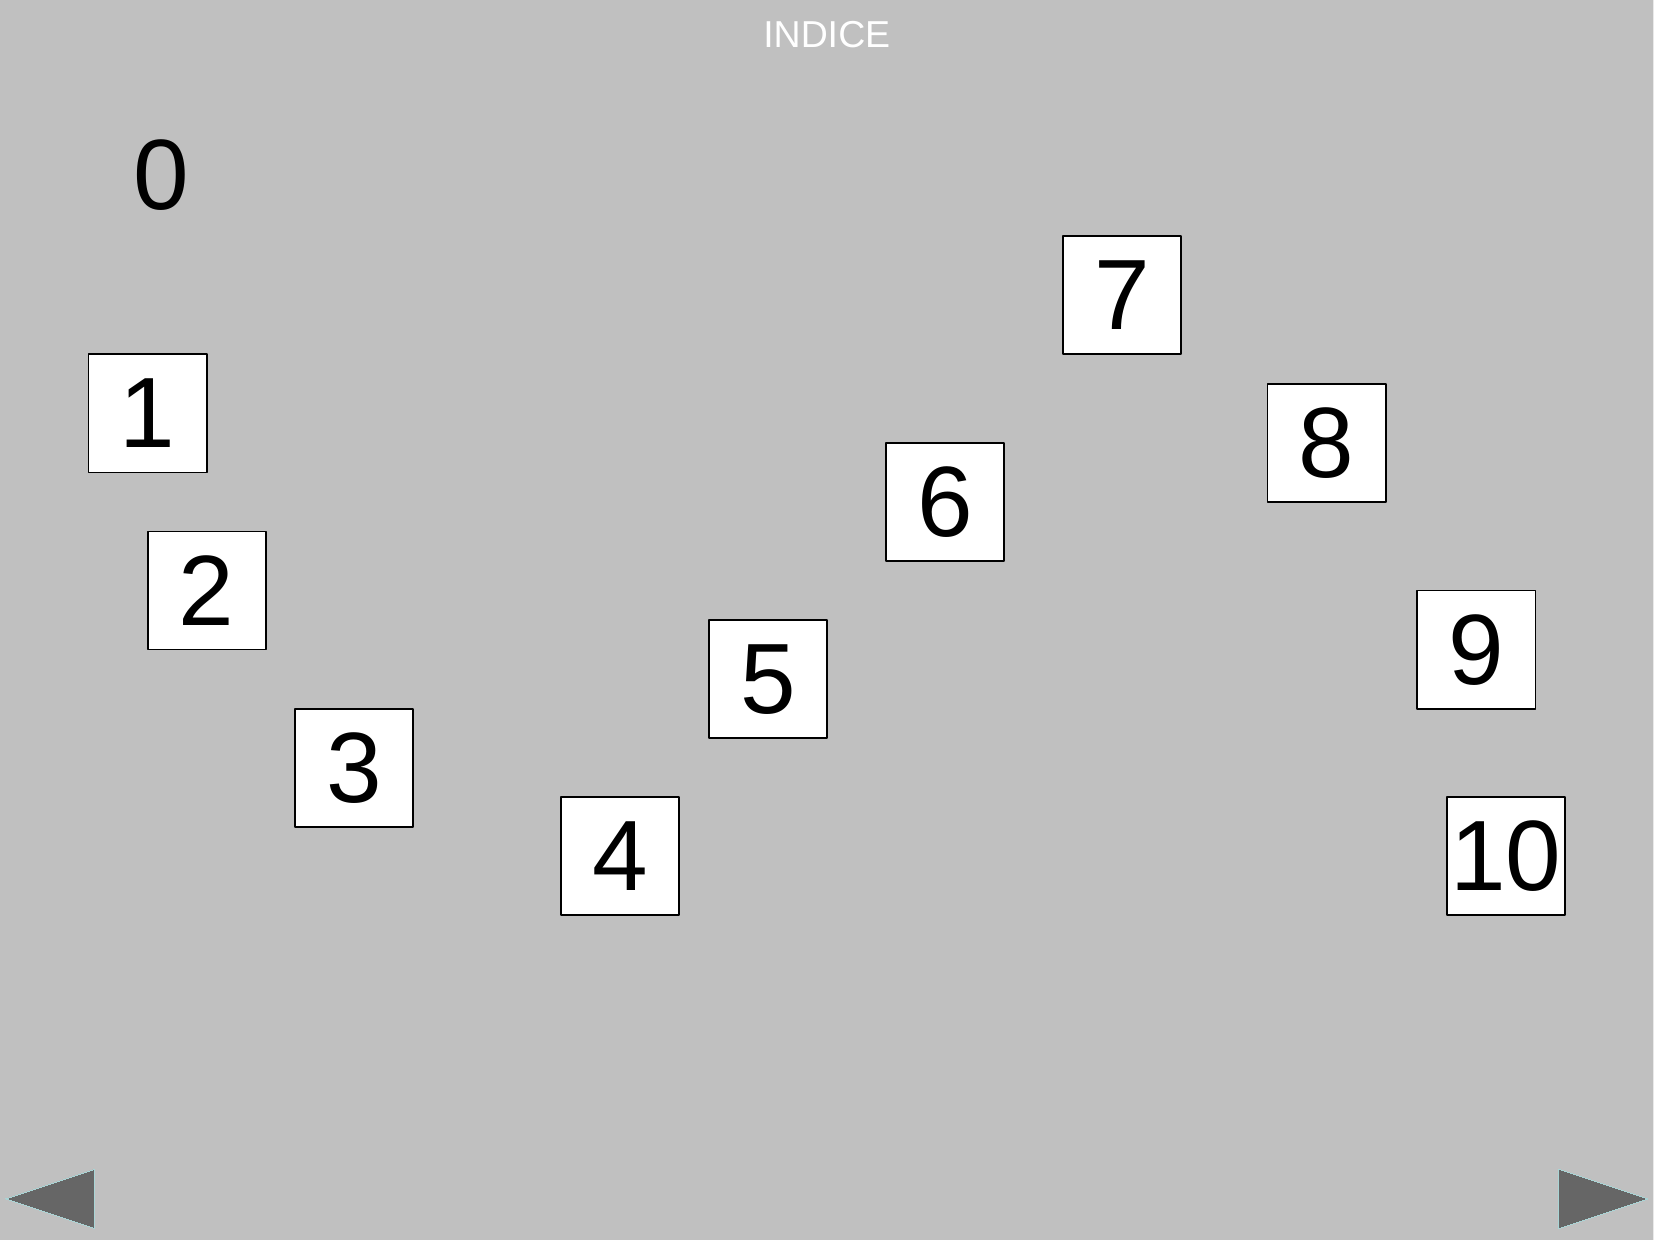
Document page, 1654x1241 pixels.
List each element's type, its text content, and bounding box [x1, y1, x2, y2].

text_box 1 [88, 354, 207, 473]
text_box 8 [1267, 383, 1386, 502]
text_box 6 [885, 442, 1004, 562]
text_box INDICE [723, 5, 931, 63]
text_box 4 [561, 797, 680, 916]
text_box 5 [708, 620, 827, 739]
text_box [5, 1169, 95, 1229]
text_box 2 [147, 531, 266, 650]
text_box 7 [1062, 236, 1182, 355]
text_box [1558, 1169, 1648, 1229]
text_box 9 [1417, 590, 1536, 709]
text_box 0 [118, 110, 204, 239]
text_box 10 [1446, 797, 1565, 916]
text_box 3 [295, 708, 414, 827]
